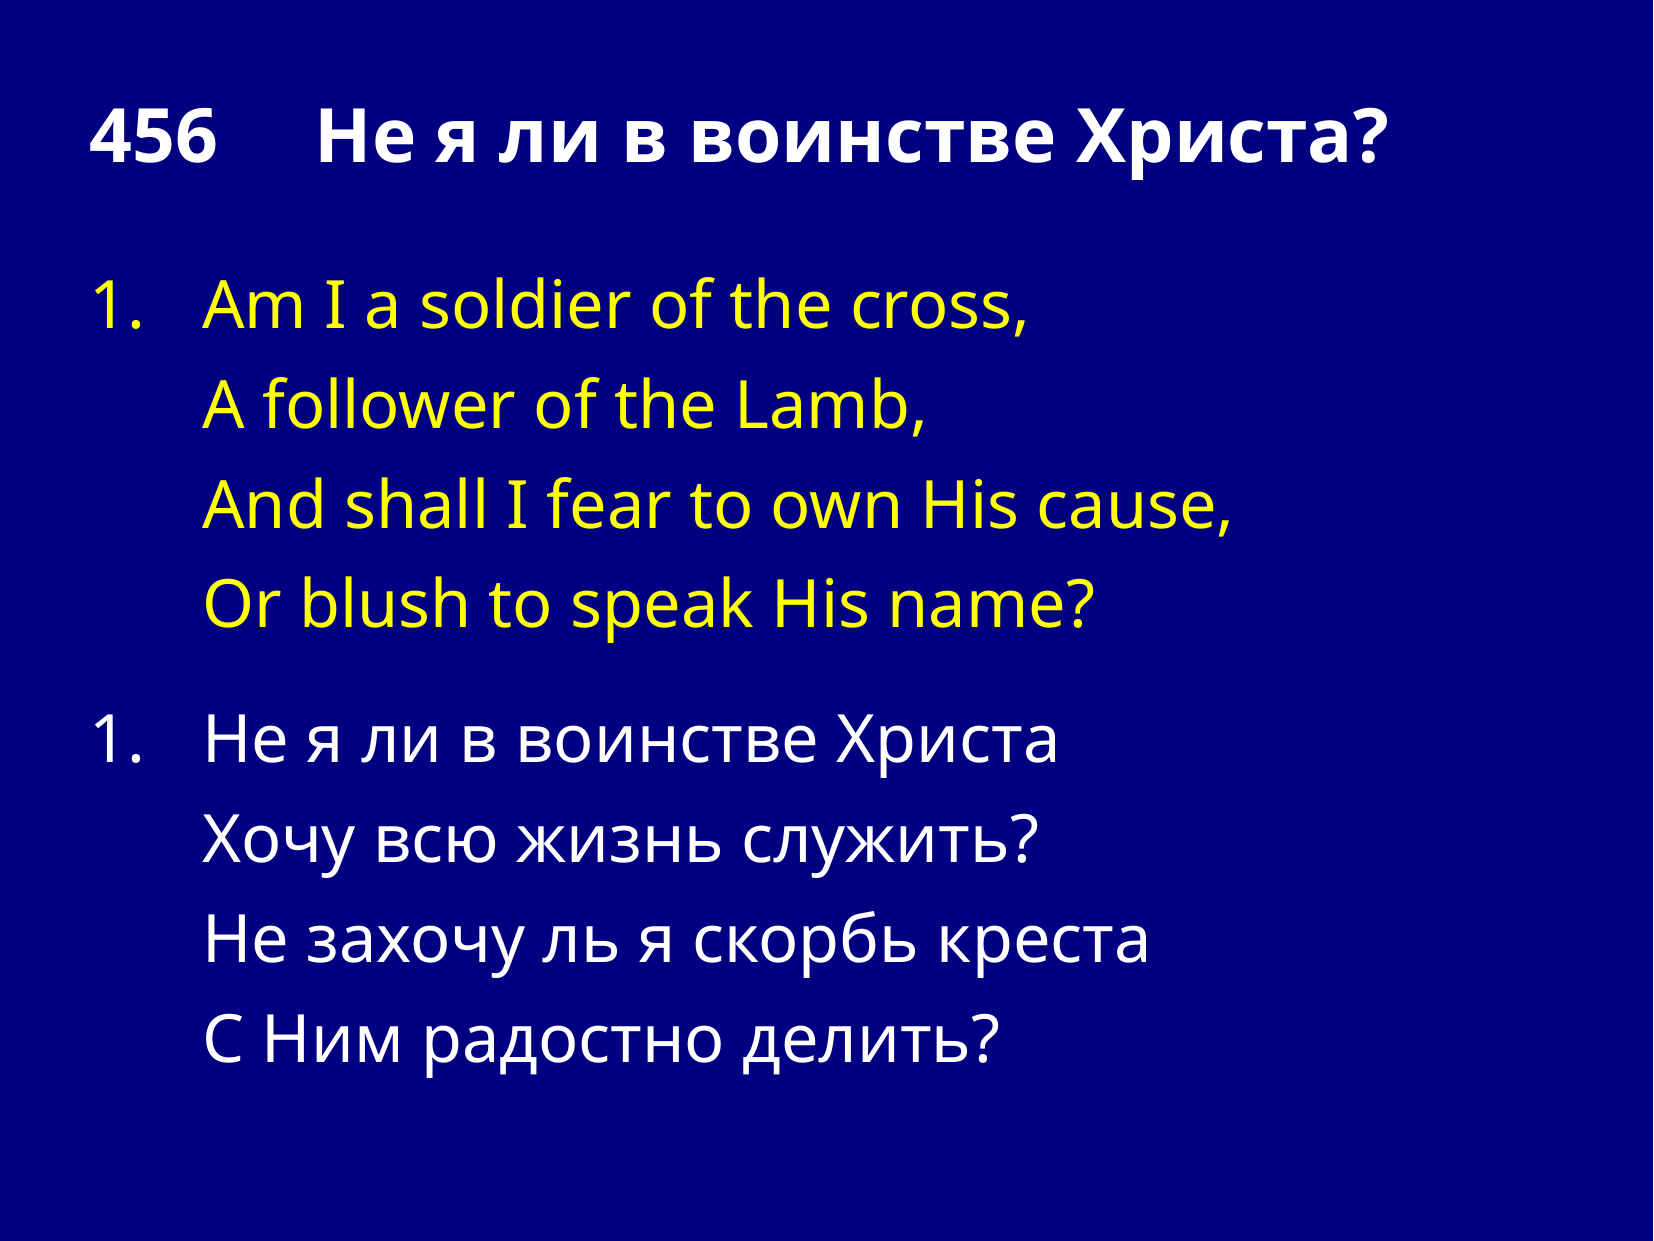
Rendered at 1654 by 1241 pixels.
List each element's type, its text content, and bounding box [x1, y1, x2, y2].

text_box 1. Am I a soldier of the cross, A follower of the Lamb, And shall I fear to own His cause, Or blush to speak His name? [75, 188, 1576, 638]
text_box 456 Не я ли в воинстве Христа? [75, 75, 1576, 188]
text_box 1. Не я ли в воинстве Христа Хочу всю жизнь служить? Не захочу ль я скорбь креста С Ним радостно делить? [75, 675, 1576, 1163]
